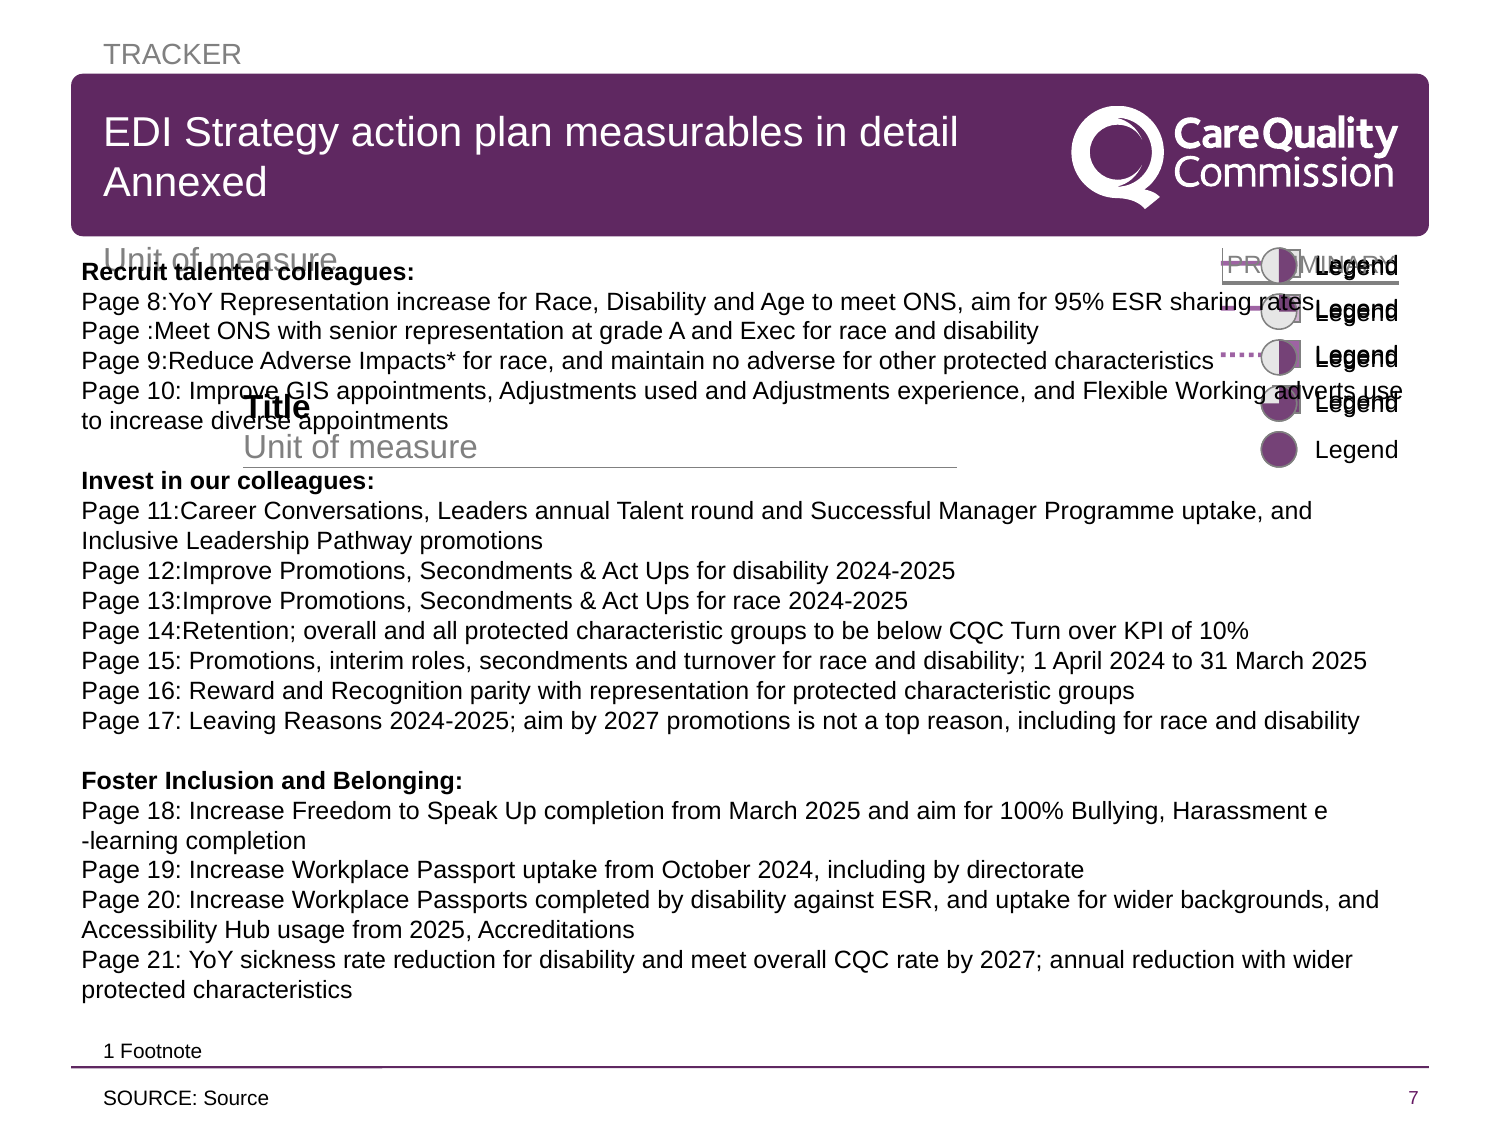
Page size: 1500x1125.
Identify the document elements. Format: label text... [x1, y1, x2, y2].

title EDI Strategy action plan measurables in detail Annexed [103, 104, 1044, 206]
text_box Recruit talented colleagues: Page 8: YoY Representation increase for Race, Disability and Age to meet ONS, aim for 95% ESR sharing rates Page : Meet ONS with senior representation at grade A and Exec for race and disability Page 9: Reduce Adverse Impacts* for race, and maintain no adverse for other protected characteristics Page 10: Improve GIS appointments, Adjustments used and Adjustments experience, and Flexible Working adverts use to increase diverse appointments Invest in our colleagues: Page 11: Career Conversations, Leaders annual Talent round and Successful Manager Programme uptake, and Inclusive Leadership Pathway promotions Page 12: Improve Promotions, Secondments & Act Ups for disability 2024-2025 Page 13: Improve Promotions, Secondments & Act Ups for race 2024-2025 Page 14: Retention; overall and all protected characteristic groups to be below CQC Turn over KPI of 10% Page 15: Promotions, interim roles, secondments and turnover for race and disability; 1 April 2024 to 31 March 2025 Page 16: Reward and Recognition parity with representation for protected characteristic groups Page 17: Leaving Reasons 2024-2025; aim by 2027 promotions is not a top reason, including for race and disability Foster Inclusion and Belonging: Page 18: Increase Freedom to Speak Up completion from March 2025 and aim for 100% Bullying, Harassment e -learning completion Page 19: Increase Workplace Passport uptake from October 2024, including by directorate Page 20: Increase Workplace Passports completed by disability against ESR, and uptake for wider backgrounds, and Accessibility Hub usage from 2025, Accreditations Page 21: YoY sickness rate reduction for disability and meet overall CQC rate by 2027; annual reduction with wider protected characteristics [66, 247, 1500, 1096]
